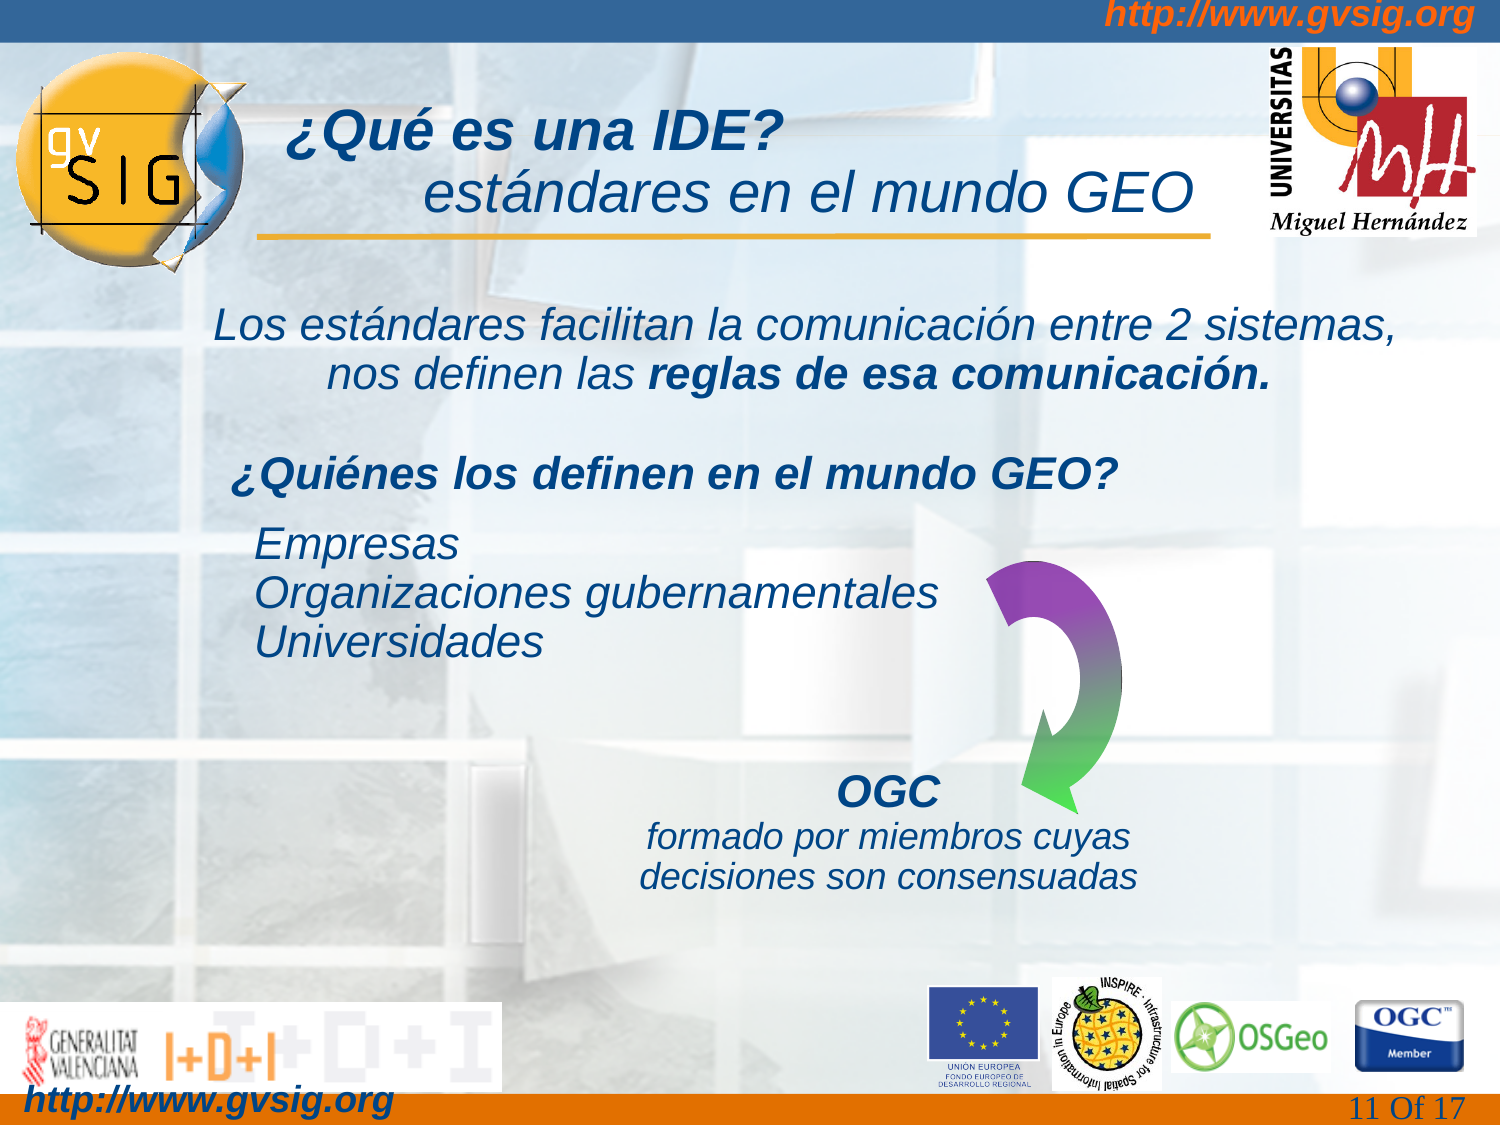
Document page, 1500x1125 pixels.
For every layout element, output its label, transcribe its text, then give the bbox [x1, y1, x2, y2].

text_box ¿Quiénes los definen en el mundo GEO? [200, 450, 1152, 552]
text_box OGC formado por miembros cuyas decisiones son consensuadas [637, 767, 1140, 949]
text_box Empresas Organizaciones gubernamentales Universidades [253, 519, 1034, 719]
text_box Los estándares facilitan la comunicación entre 2 sistemas, nos definen las reglas de esa comunicación. [200, 301, 1412, 451]
picture [0, 1002, 502, 1094]
picture [1052, 977, 1162, 1091]
picture [1269, 47, 1477, 237]
picture [11, 49, 249, 276]
text_box [986, 561, 1123, 815]
picture [1171, 1001, 1331, 1073]
text_box ¿Qué es una IDE? estándares en el mundo GEO [271, 92, 1211, 236]
picture [1355, 1000, 1464, 1072]
picture [927, 985, 1040, 1087]
